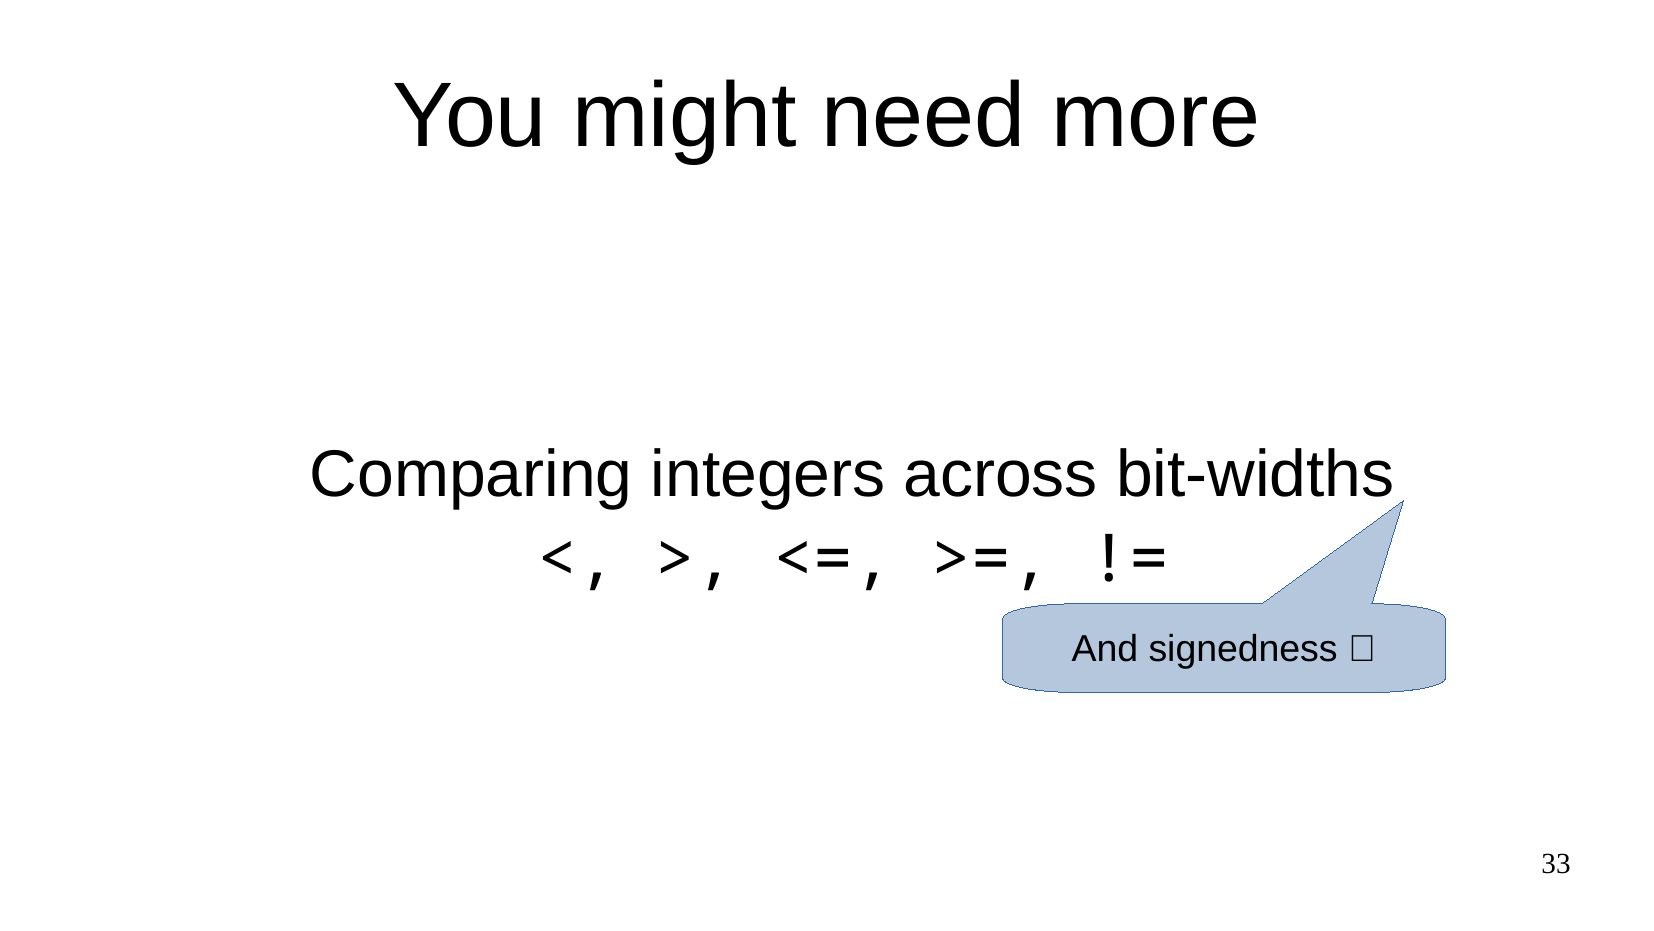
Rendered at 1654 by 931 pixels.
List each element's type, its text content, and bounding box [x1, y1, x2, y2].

title You might need more [82, 37, 1571, 193]
text_box And signedness 🥲 [1002, 500, 1446, 693]
list Comparing integers across bit-widths <, >, <=, >=, != [212, 437, 1424, 603]
